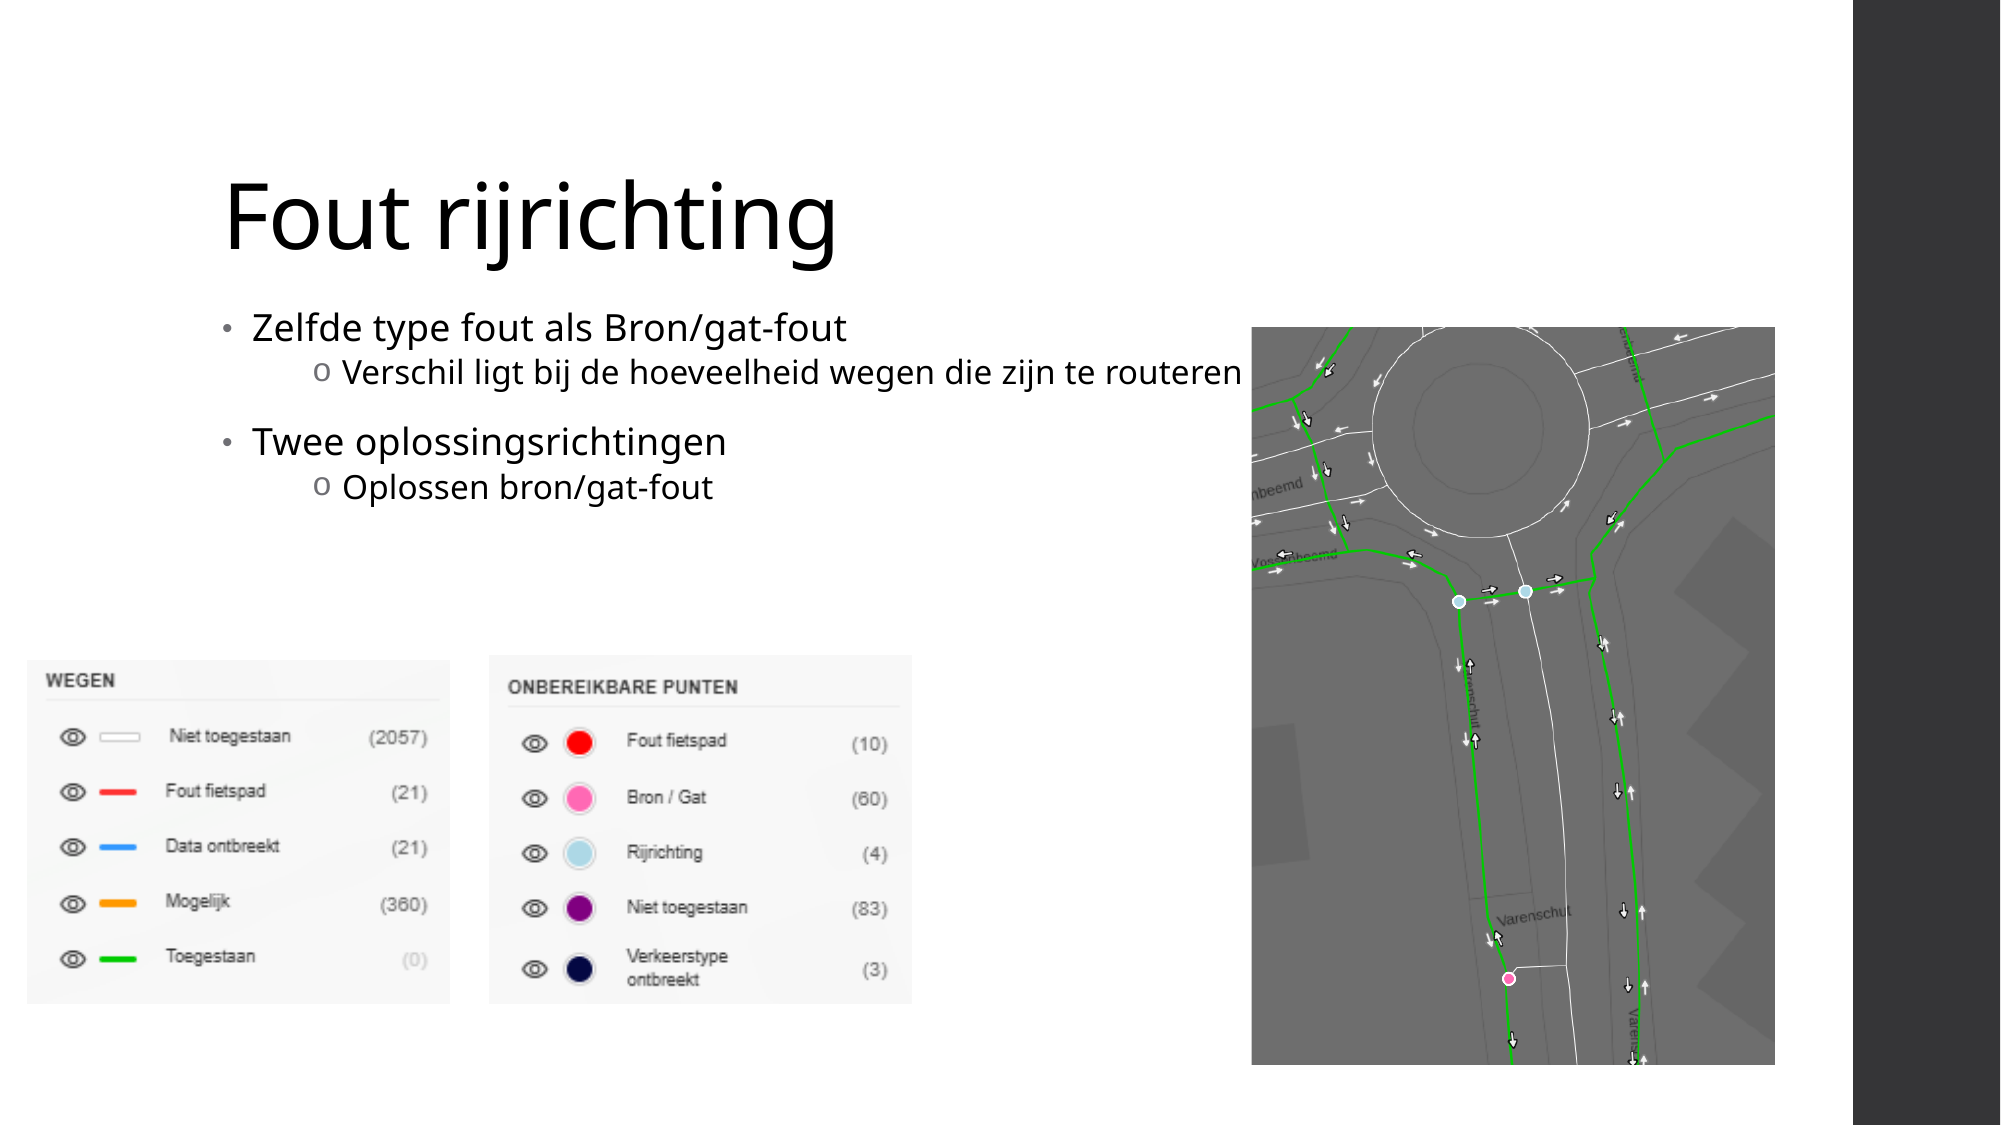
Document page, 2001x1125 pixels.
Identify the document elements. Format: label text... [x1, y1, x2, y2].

list Zelfde type fout als Bron/gat-fout Verschil ligt bij de hoeveelheid wegen die zijn te routeren Twee oplossingsrichtingen Oplossen bron/gat-fout [206, 299, 1617, 1014]
picture [489, 655, 912, 1004]
title Fout rijrichting [206, 60, 1797, 278]
picture [27, 660, 450, 1004]
picture [1251, 327, 1775, 1066]
